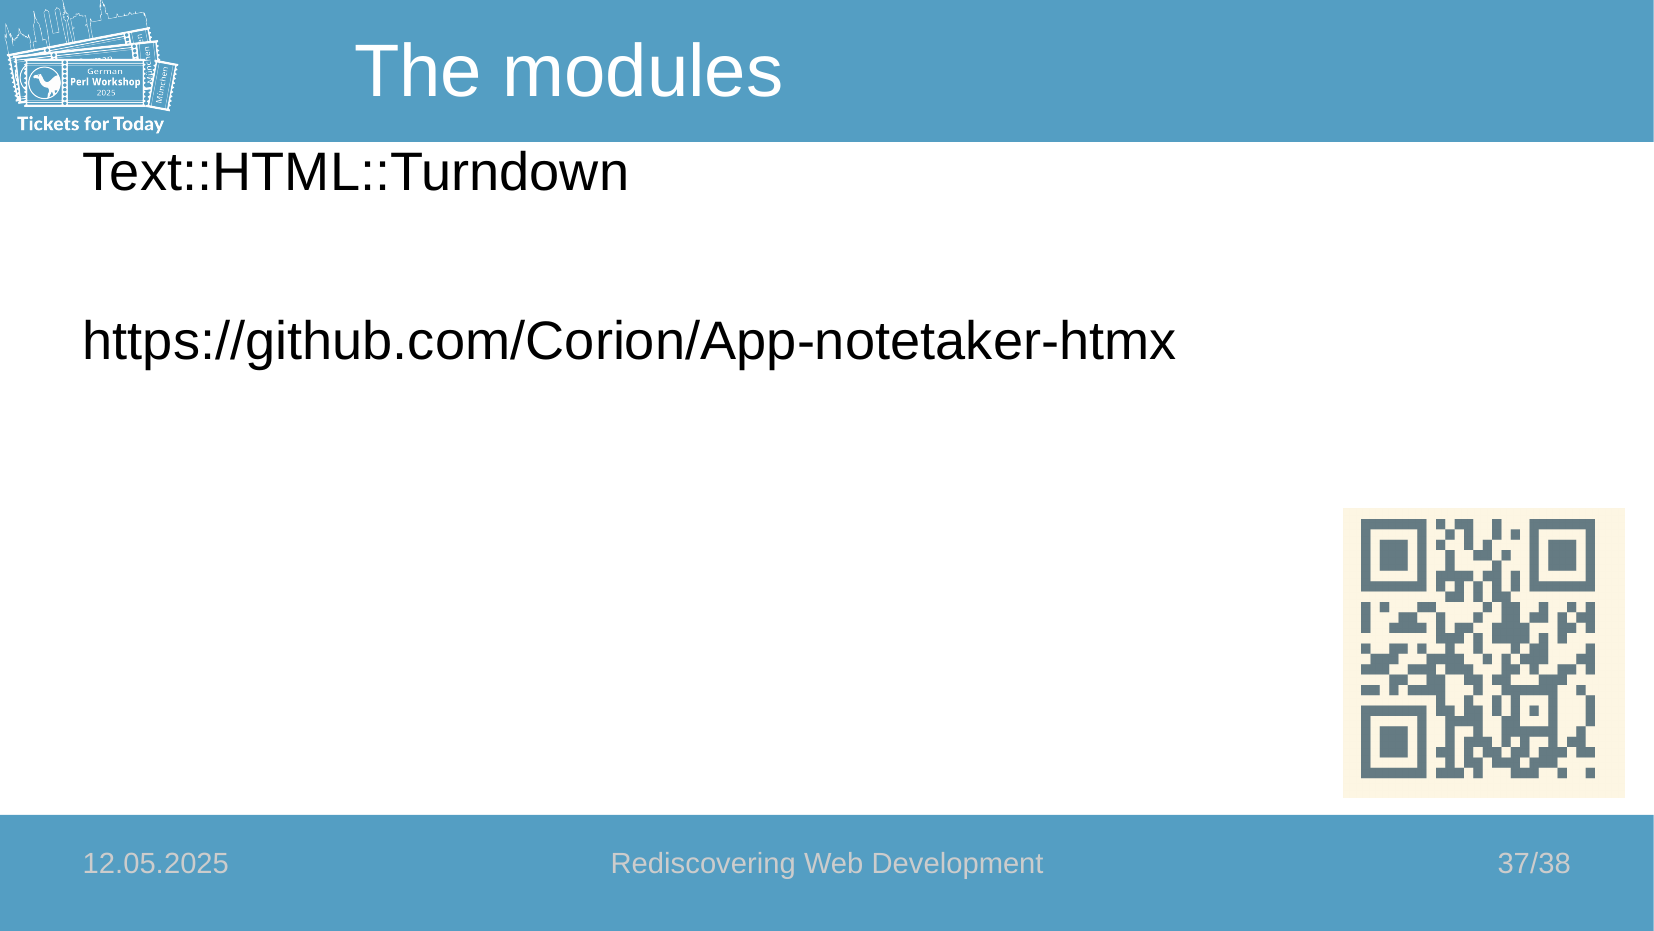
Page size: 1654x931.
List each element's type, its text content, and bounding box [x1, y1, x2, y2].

title The modules [354, 5, 1654, 136]
picture [1343, 508, 1625, 798]
picture [3, 0, 180, 154]
list Text::HTML::Turndown https://github.com/Corion/App-notetaker-htmx [82, 141, 1270, 815]
